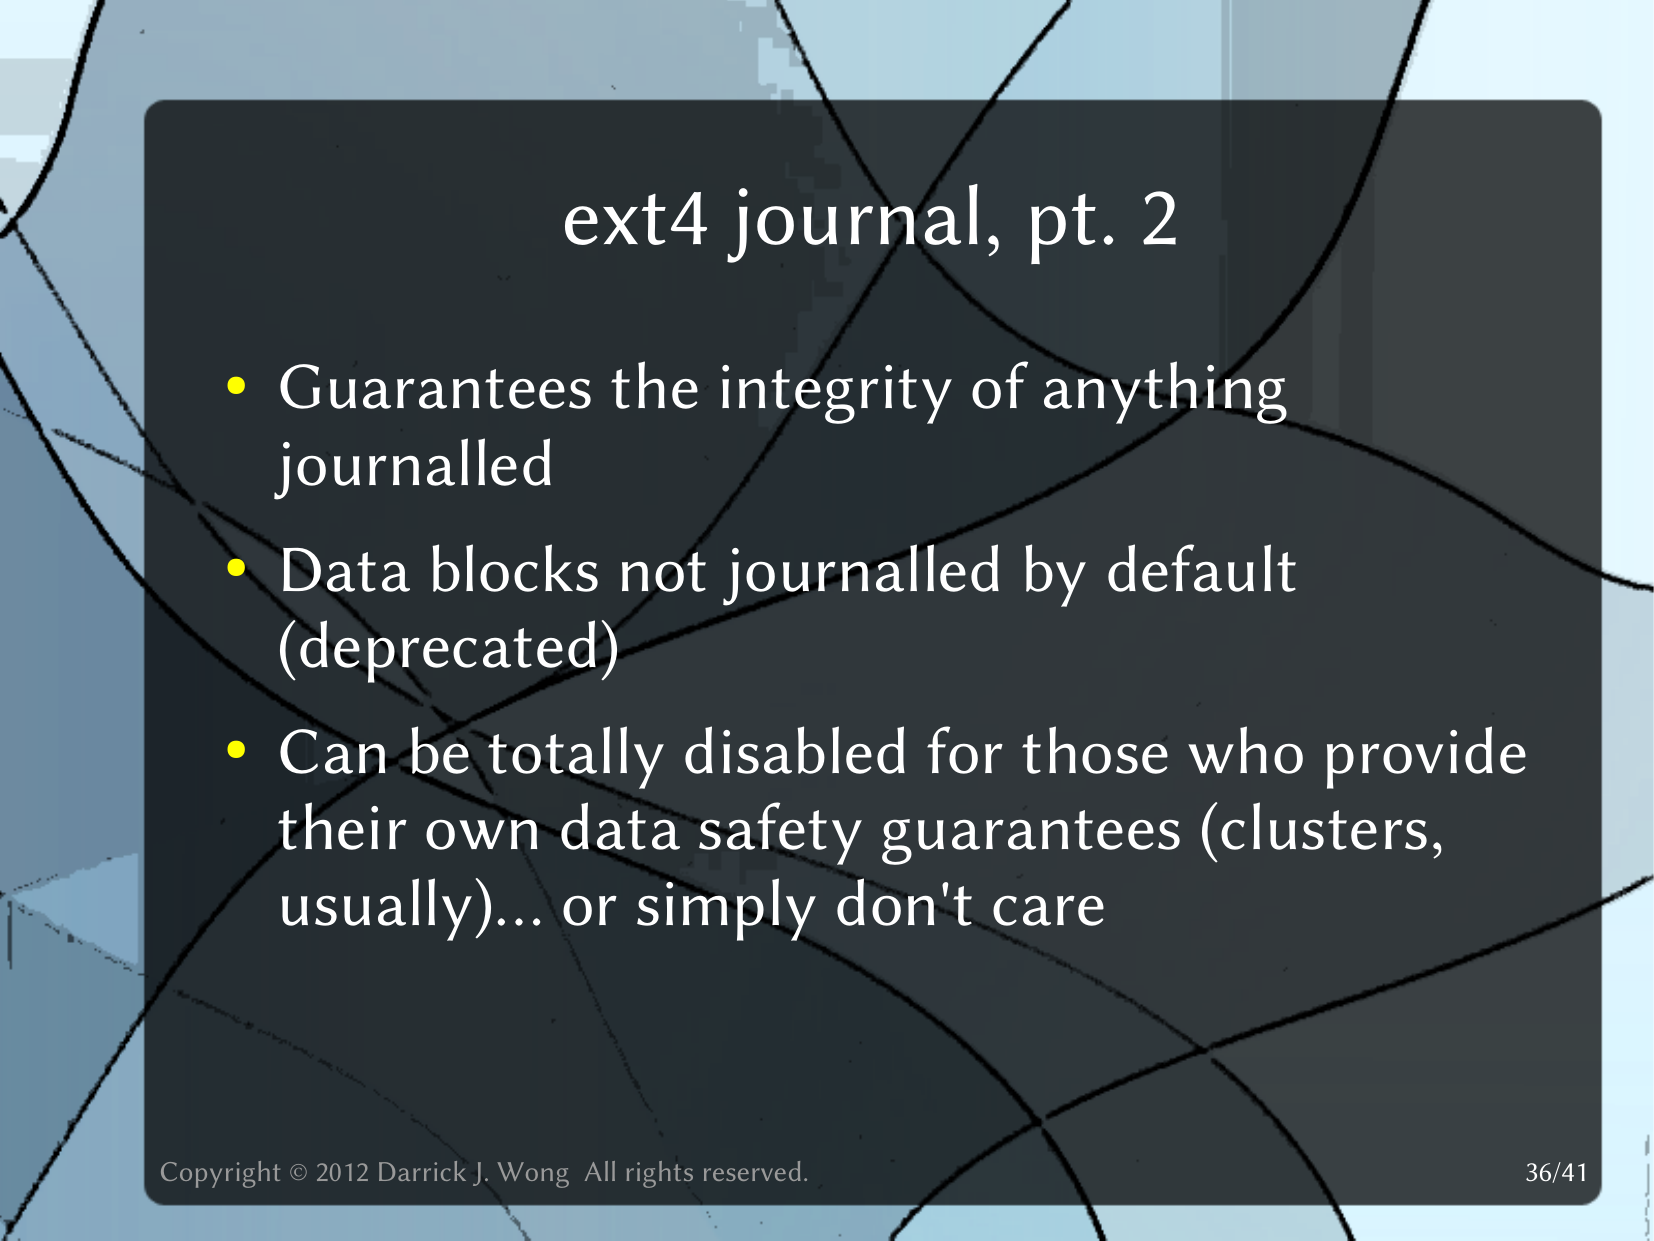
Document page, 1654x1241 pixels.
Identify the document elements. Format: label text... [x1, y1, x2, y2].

title ext4 journal, pt. 2 [159, 108, 1583, 325]
list Guarantees the integrity of anything journalled Data blocks not journalled by default (deprecated) Can be totally disabled for those who provide their own data safety guarantees (clusters, usually)... or simply don't care [206, 349, 1571, 1069]
picture [0, 0, 1654, 1241]
